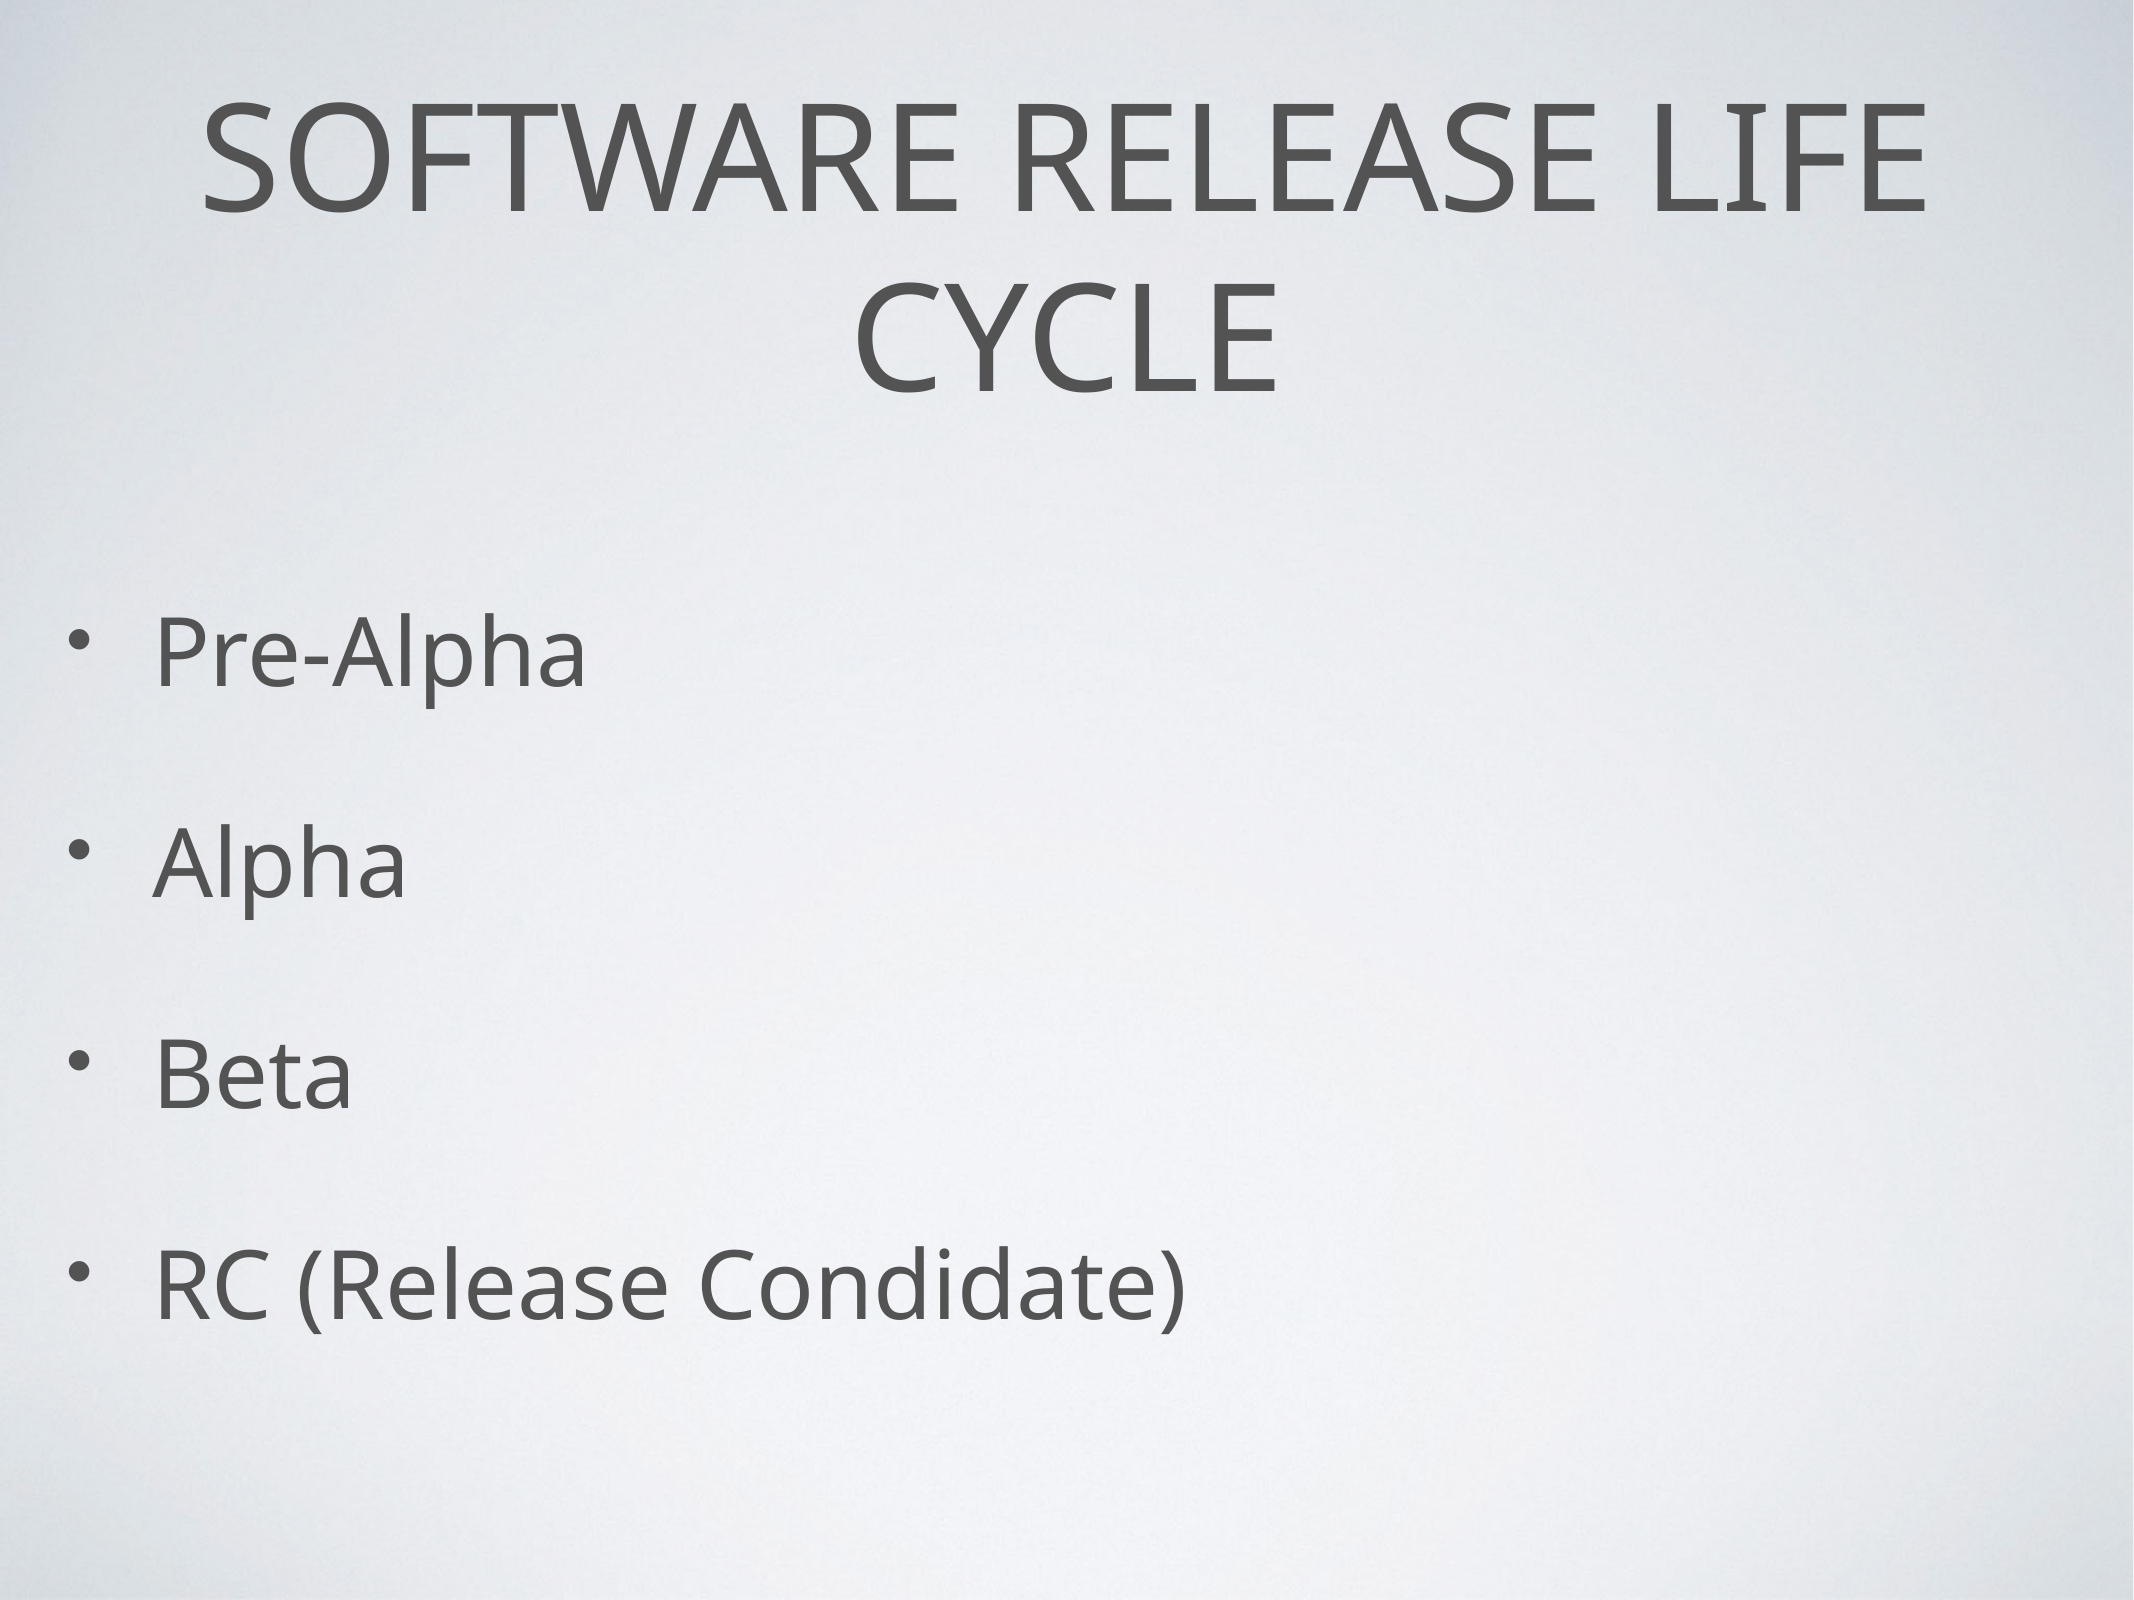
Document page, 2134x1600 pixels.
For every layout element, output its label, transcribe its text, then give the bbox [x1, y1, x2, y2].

list Pre-Alpha Alpha Beta RC (Release Condidate) [58, 447, 2075, 1482]
title Software release life cycle [58, 41, 2075, 442]
picture [0, 0, 2134, 1600]
